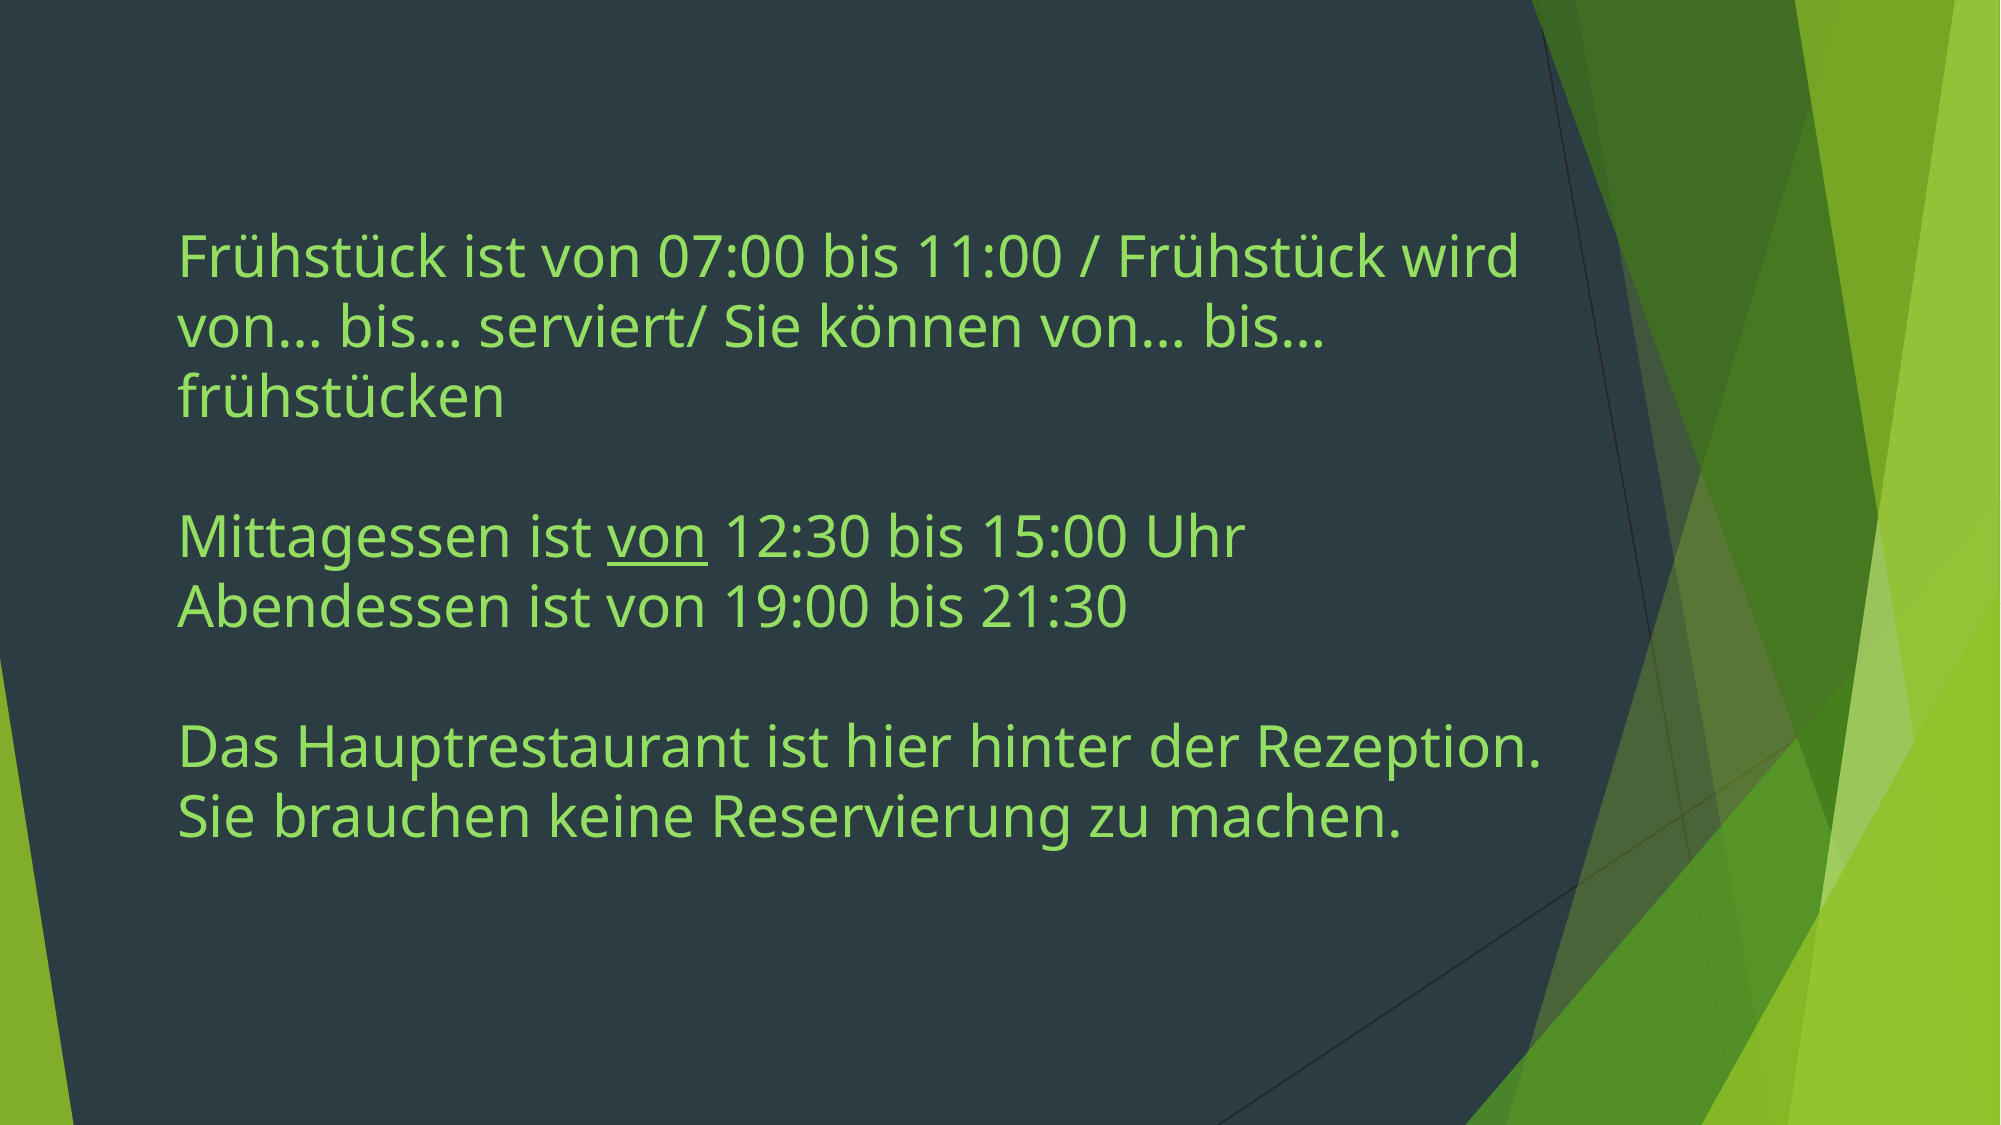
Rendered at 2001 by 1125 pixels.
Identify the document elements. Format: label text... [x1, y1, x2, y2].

text_box Frühstück ist von 07:00 bis 11:00 / Frühstück wird von… bis… serviert/ Sie können von… bis… frühstücken Mittagessen ist von 12:30 bis 15:00 Uhr Abendessen ist von 19:00 bis 21:30 Das Hauptrestaurant ist hier hinter der Rezeption. Sie brauchen keine Reservierung zu machen. [161, 211, 1559, 792]
